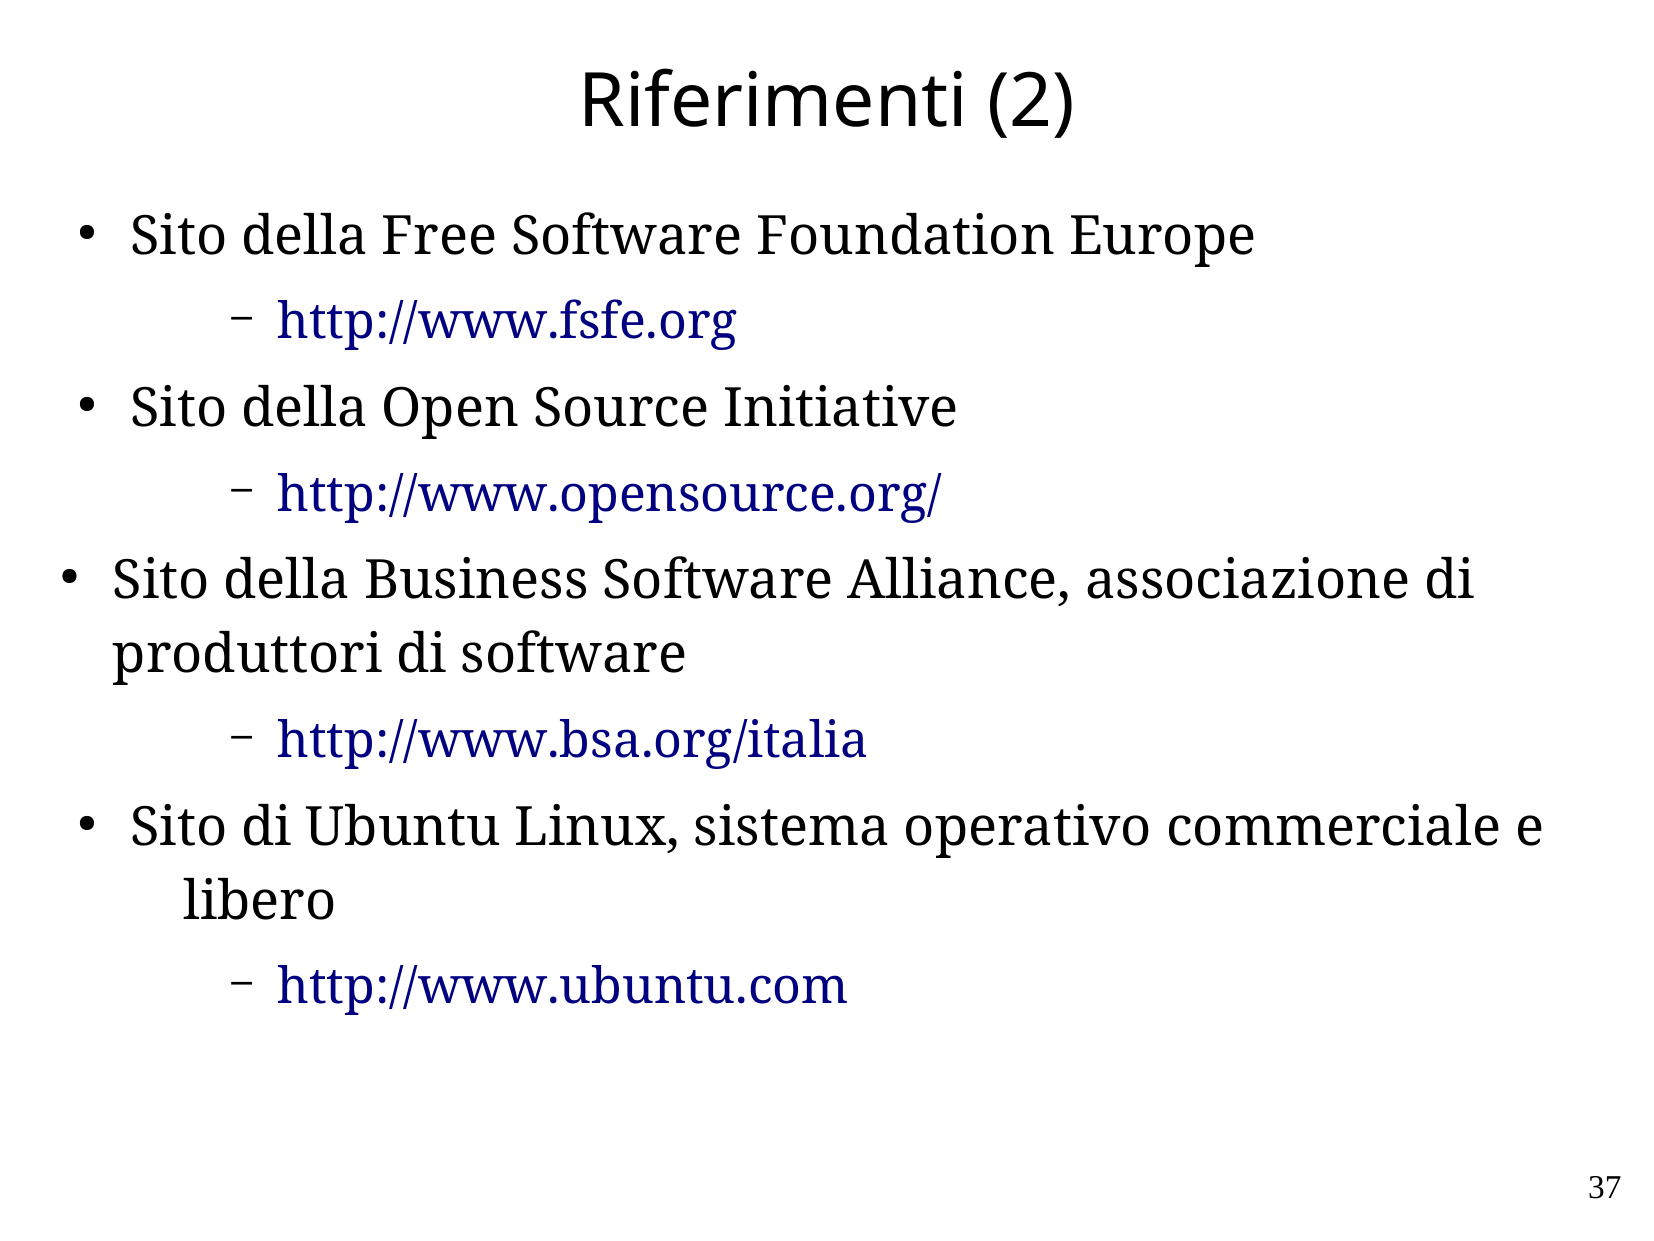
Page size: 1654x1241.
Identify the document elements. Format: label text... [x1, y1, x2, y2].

title Riferimenti (2) [37, 30, 1617, 166]
list Sito della Free Software Foundation Europe http://www.fsfe.org Sito della Open Source Initiative http://www.opensource.org/ Sito della Business Software Alliance, associazione di produttori di software http://www.bsa.org/italia Sito di Ubuntu Linux, sistema operativo commerciale e libero http://www.ubuntu.com [42, 196, 1612, 1187]
